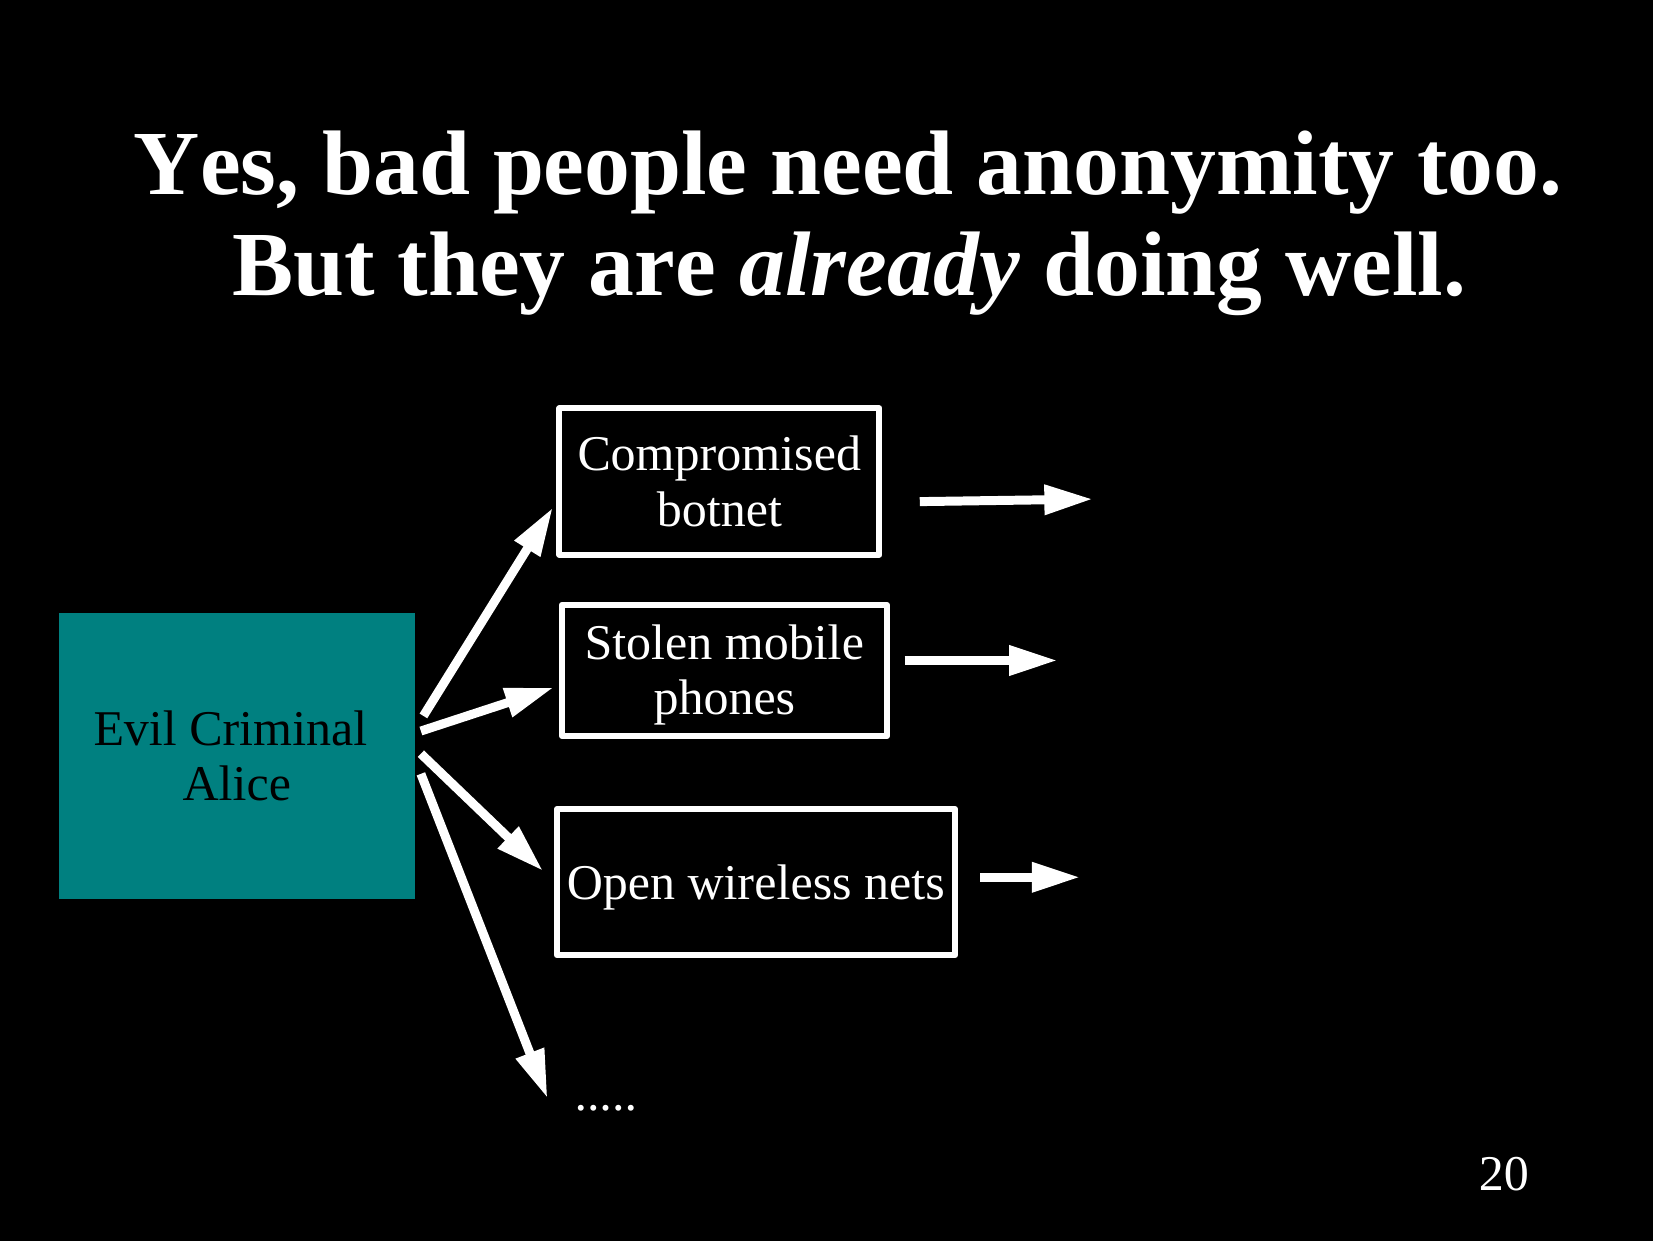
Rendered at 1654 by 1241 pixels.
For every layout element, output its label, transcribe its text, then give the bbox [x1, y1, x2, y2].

text_box [520, 514, 633, 571]
title Yes, bad people need anonymity too. But they are already doing well. [121, 102, 1578, 326]
text_box Evil Criminal Alice [58, 612, 416, 900]
text_box Stolen mobile phones [561, 604, 887, 737]
text_box Compromised botnet [559, 408, 880, 555]
text_box Open wireless nets [556, 809, 955, 956]
text_box ..... [574, 1066, 638, 1123]
text_box [418, 514, 544, 571]
